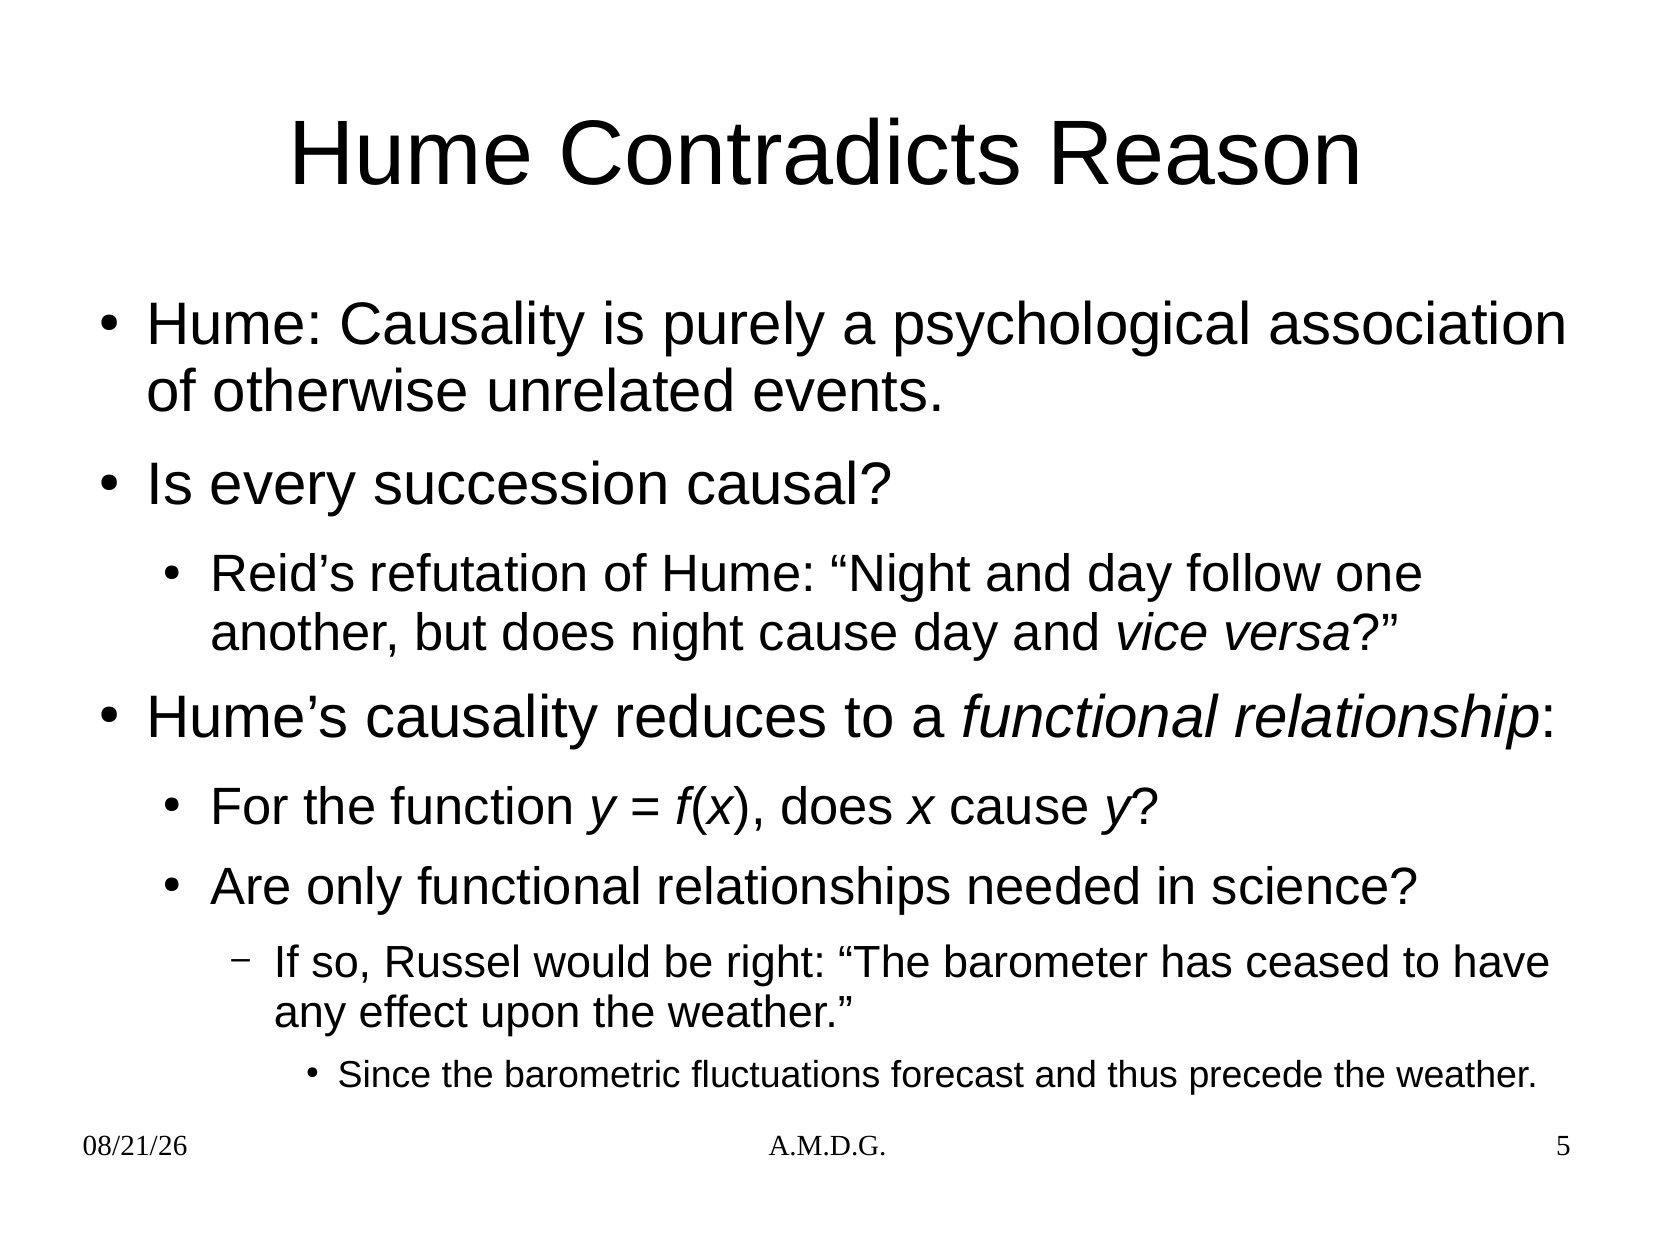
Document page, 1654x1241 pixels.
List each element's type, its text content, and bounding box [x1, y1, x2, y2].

list Hume: Causality is purely a psychological association of otherwise unrelated events. Is every succession causal? Reid’s refutation of Hume: “Night and day follow one another, but does night cause day and vice versa?” Hume’s causality reduces to a functional relationship: For the function y = f(x), does x cause y? Are only functional relationships needed in science? If so, Russel would be right: “The barometer has ceased to have any effect upon the weather.” Since the barometric fluctuations forecast and thus precede the weather. [82, 290, 1571, 1109]
title Hume Contradicts Reason [82, 49, 1571, 257]
